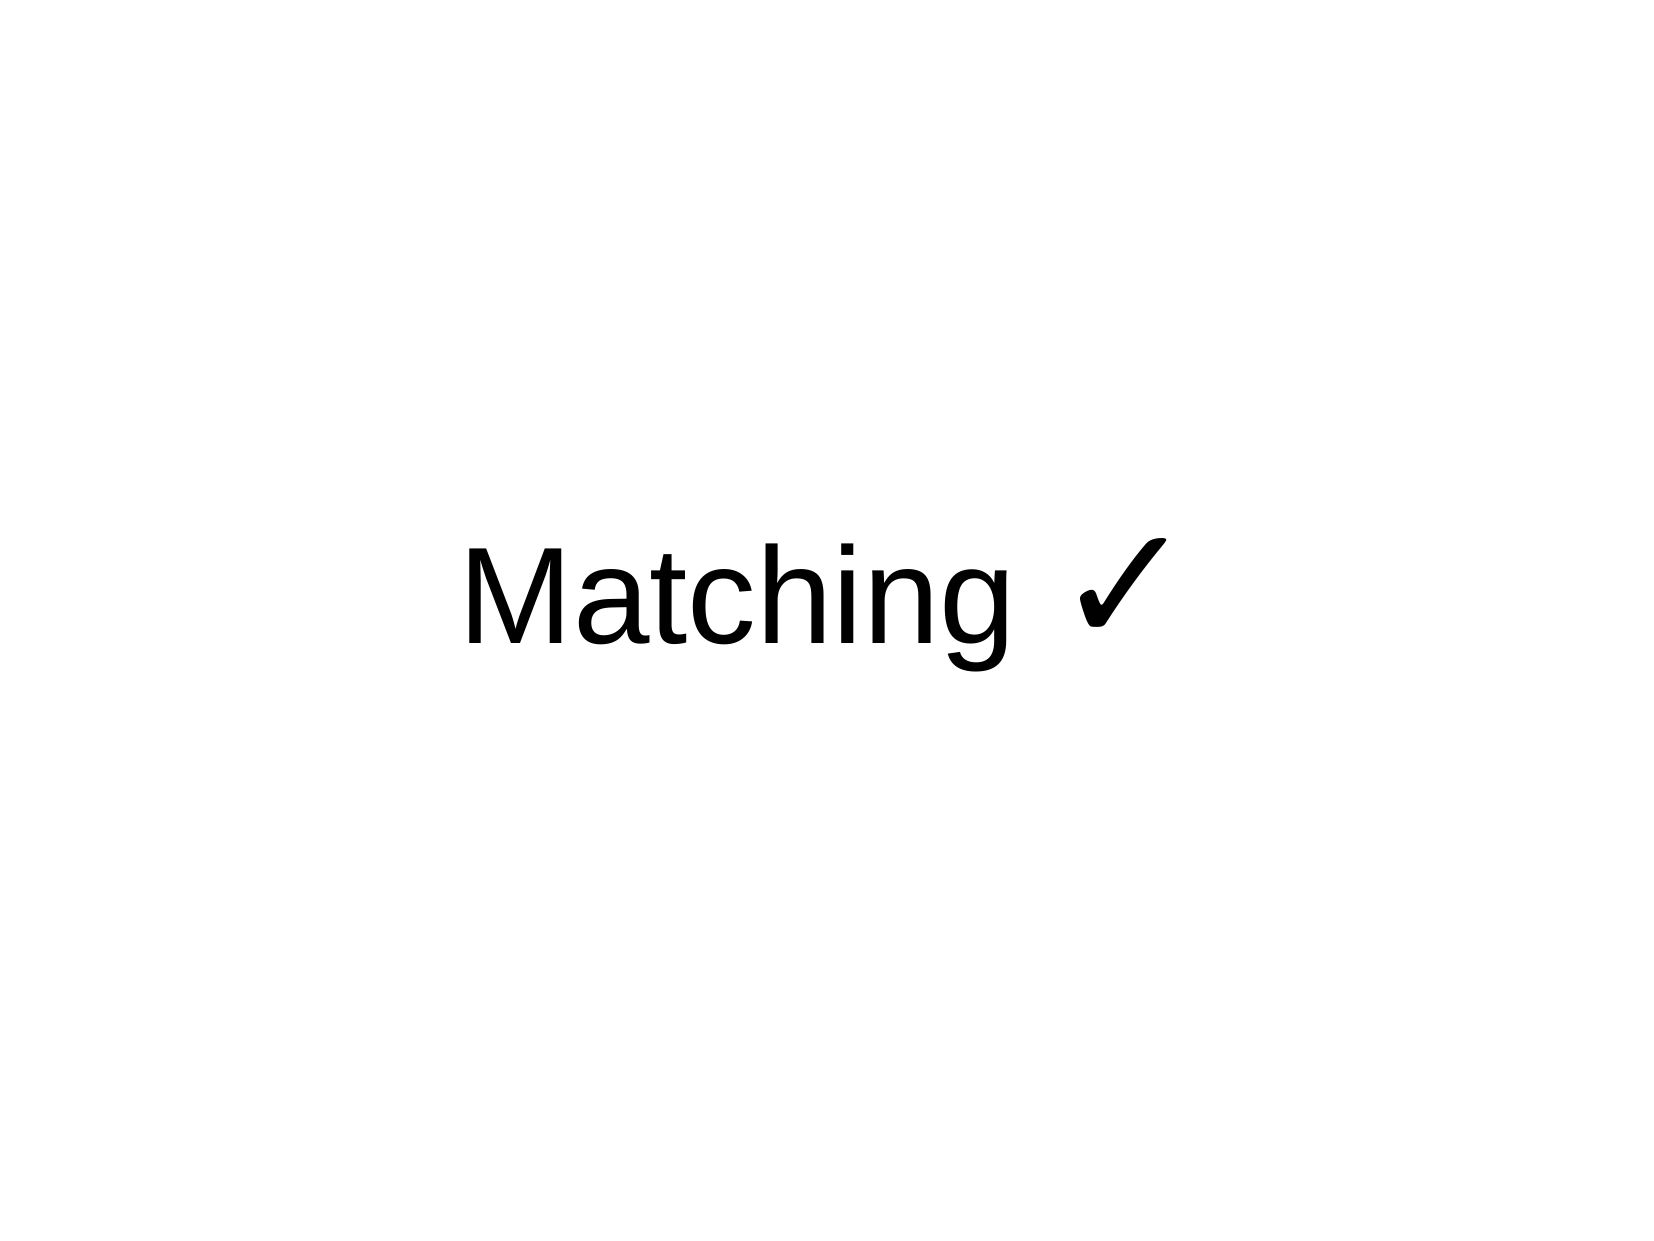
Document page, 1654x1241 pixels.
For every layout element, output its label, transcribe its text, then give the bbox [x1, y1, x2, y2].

title Matching ✓ [82, 56, 1571, 1115]
